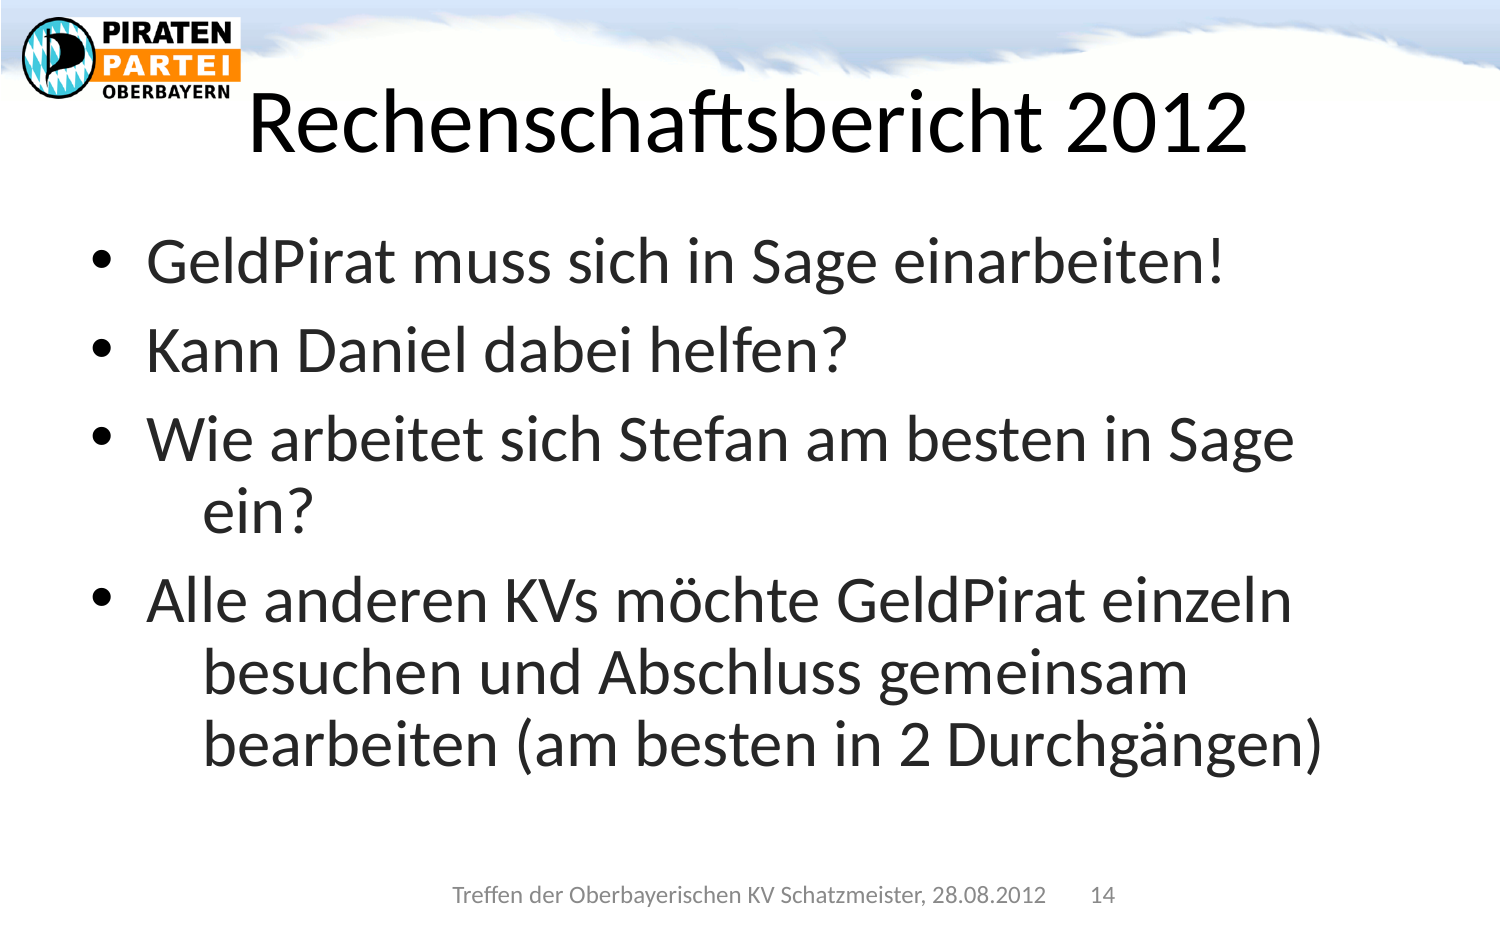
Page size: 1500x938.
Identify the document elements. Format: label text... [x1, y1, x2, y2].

text_box [1074, 868, 1426, 919]
list GeldPirat muss sich in Sage einarbeiten! Kann Daniel dabei helfen? Wie arbeitet sich Stefan am besten in Sage ein? Alle anderen KVs möchte GeldPirat einzeln besuchen und Abschluss gemeinsam bearbeiten (am besten in 2 Durchgängen) [75, 218, 1426, 838]
title Rechenschaftsbericht 2012 [75, 37, 1426, 194]
text_box Treffen der Oberbayerischen KV Schatzmeister, 28.08.2012 [76, 868, 1074, 919]
